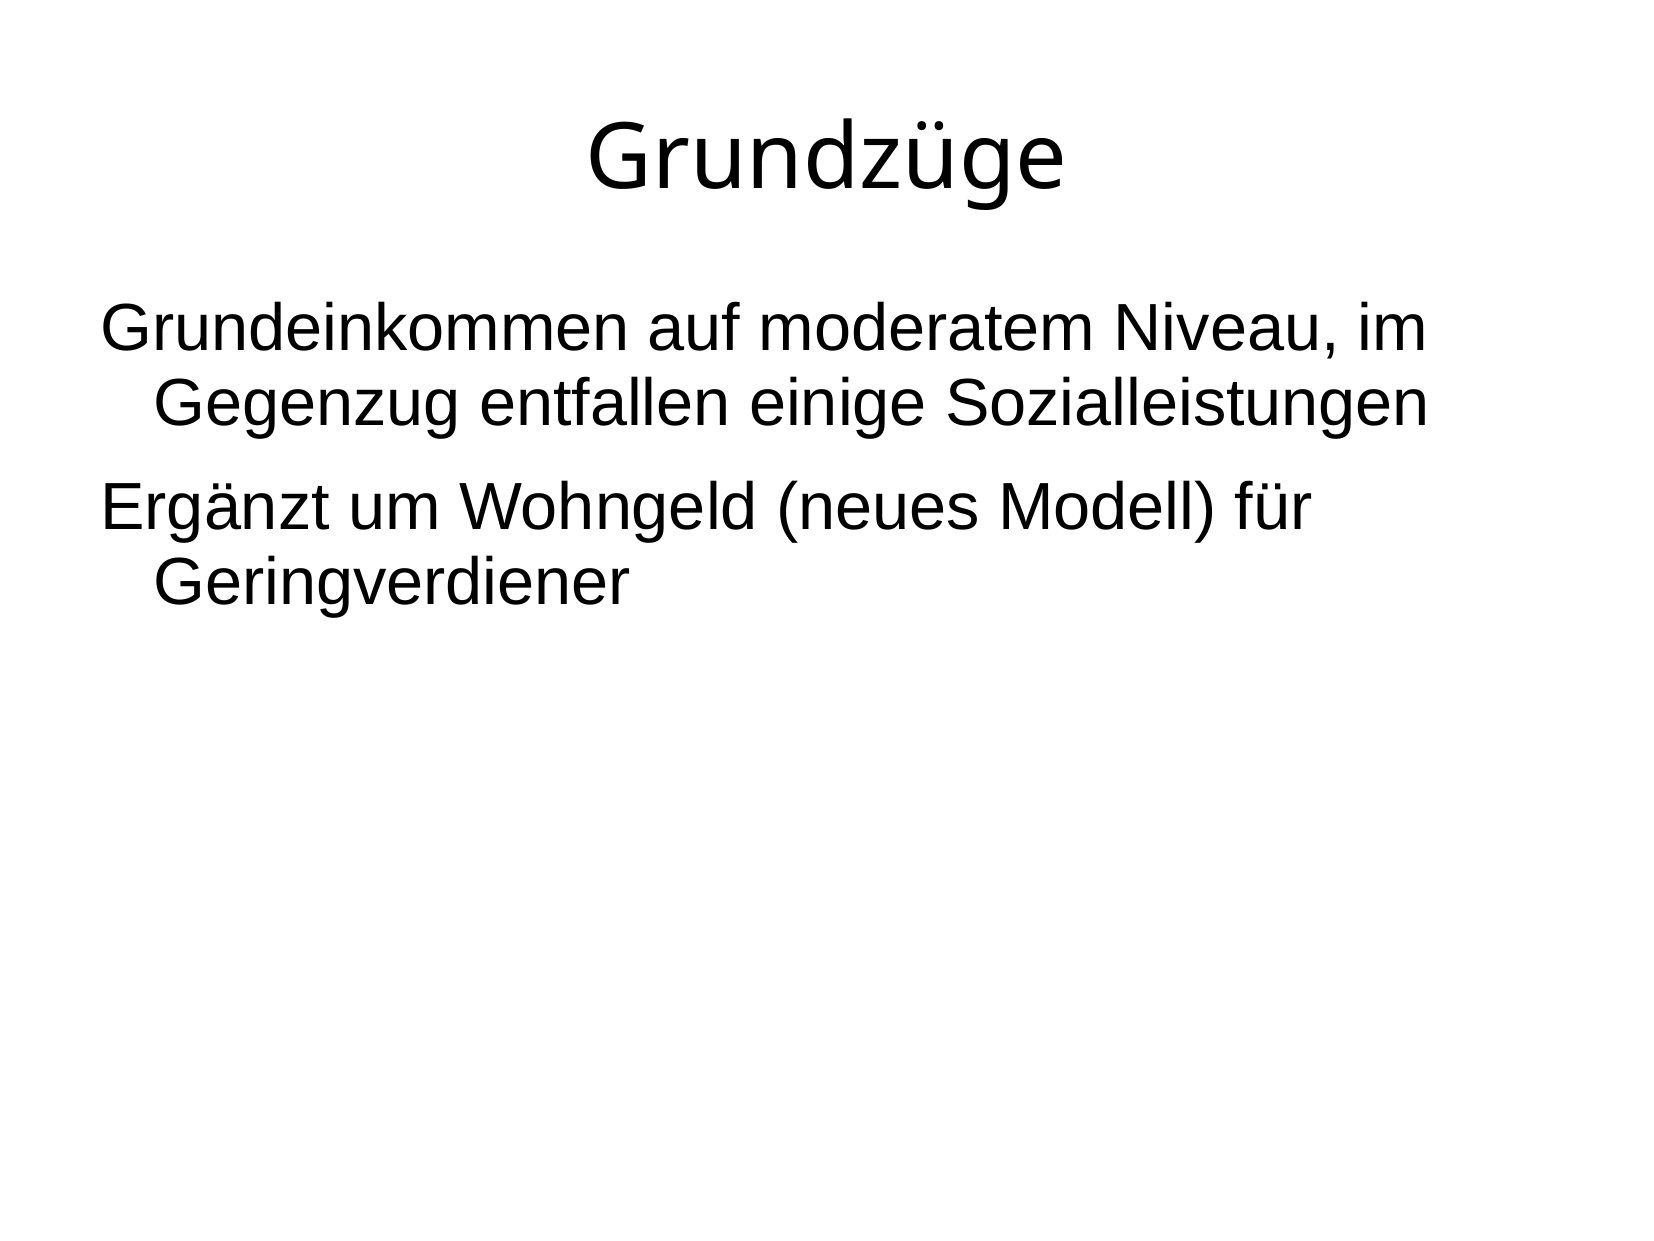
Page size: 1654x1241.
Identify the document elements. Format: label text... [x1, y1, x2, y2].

title Grundzüge [82, 56, 1571, 250]
list Grundeinkommen auf moderatem Niveau, im Gegenzug entfallen einige Sozialleistungen Ergänzt um Wohngeld (neues Modell) für Geringverdiener [82, 290, 1571, 1094]
